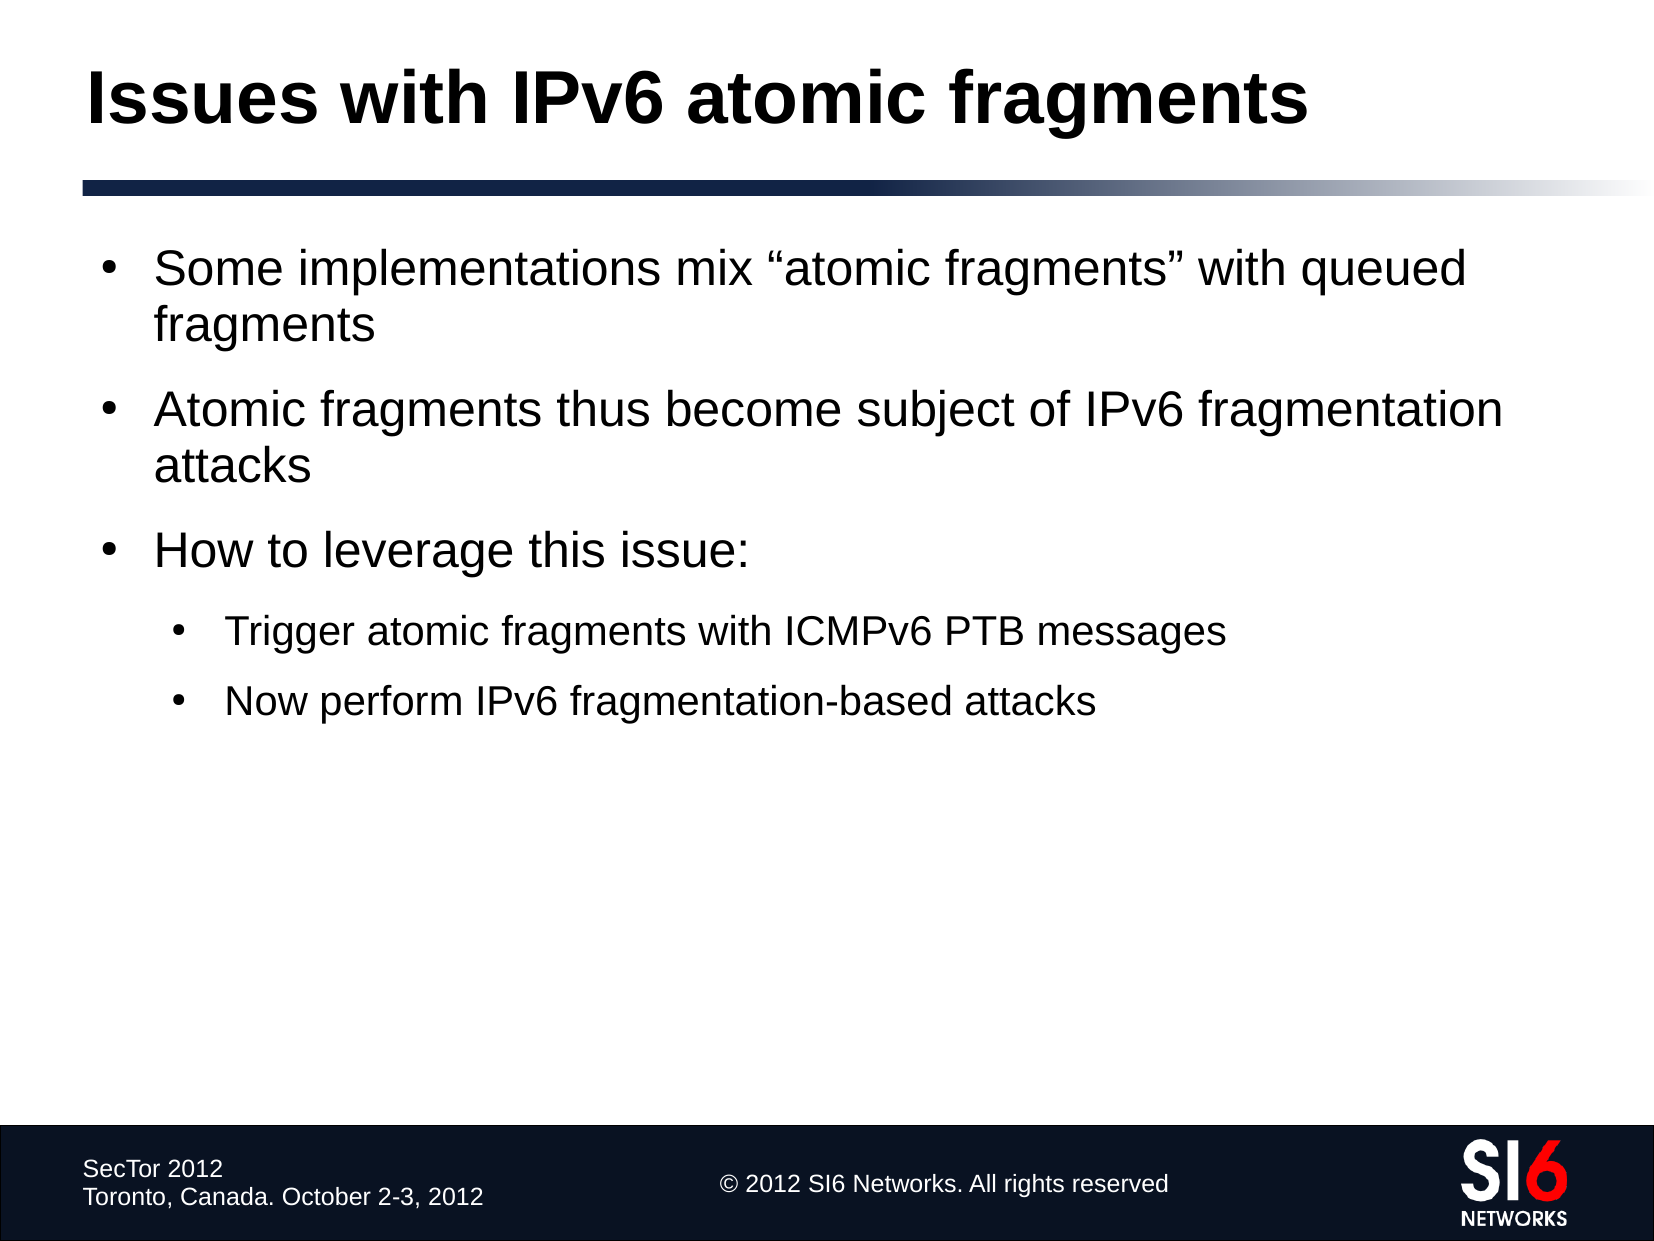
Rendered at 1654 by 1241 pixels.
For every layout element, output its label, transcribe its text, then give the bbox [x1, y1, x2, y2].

list Some implementations mix “atomic fragments” with queued fragments Atomic fragments thus become subject of IPv6 fragmentation attacks How to leverage this issue: Trigger atomic fragments with ICMPv6 PTB messages Now perform IPv6 fragmentation-based attacks [82, 240, 1571, 1059]
picture [1461, 1139, 1567, 1226]
title Issues with IPv6 atomic fragments [86, 30, 1576, 166]
